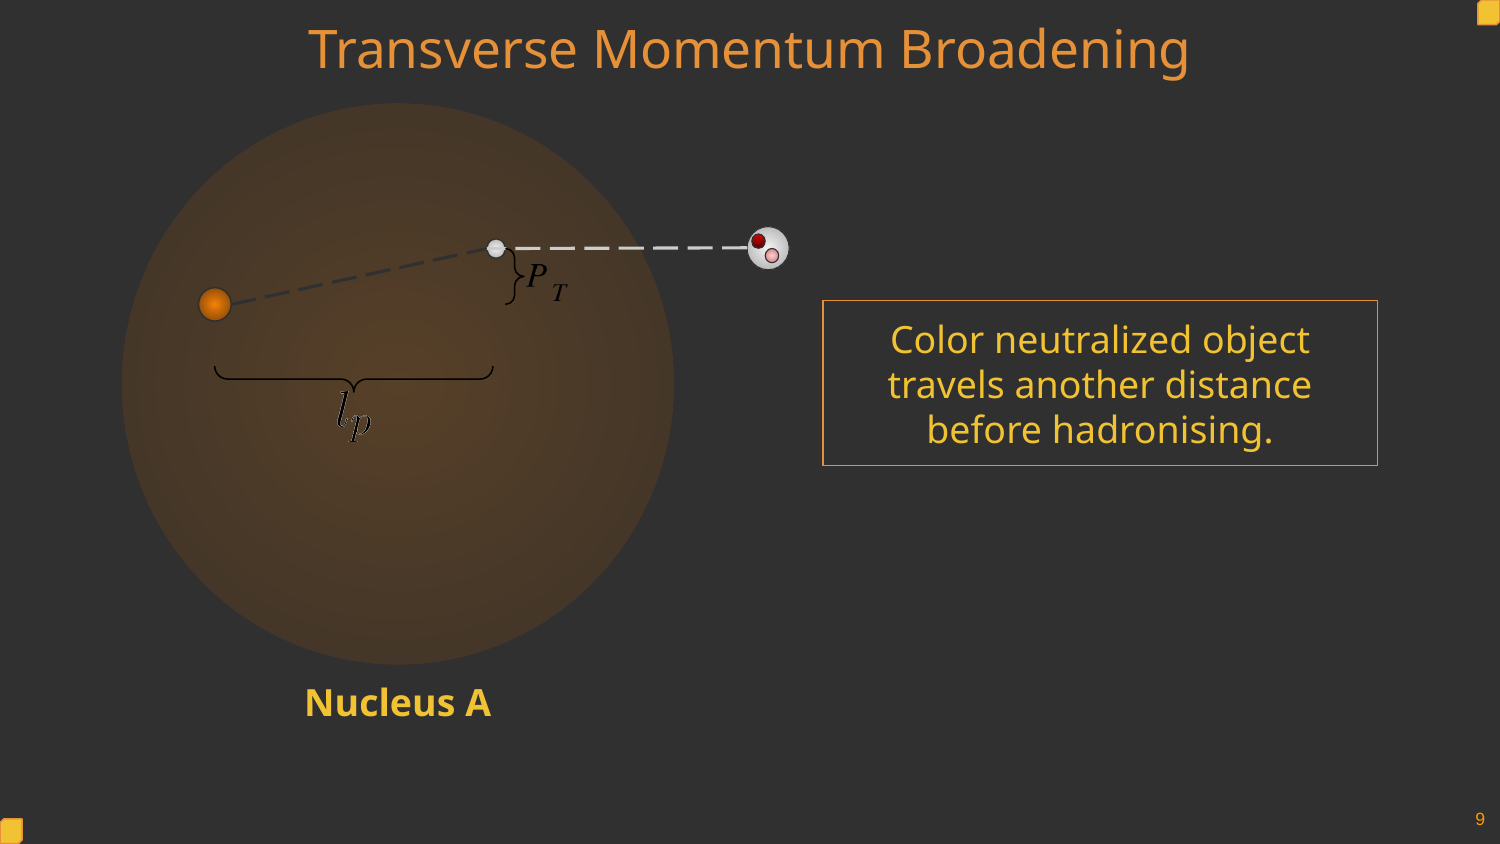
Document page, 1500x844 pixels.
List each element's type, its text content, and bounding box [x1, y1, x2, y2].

slide_number <number> [1437, 792, 1500, 844]
text_box [747, 226, 790, 270]
title Transverse Momentum Broadening [51, 0, 1449, 94]
text_box [122, 103, 674, 664]
text_box Color neutralized object travels another distance before hadronising. [822, 300, 1378, 466]
picture [526, 264, 568, 301]
picture [337, 391, 371, 442]
text_box Nucleus A [268, 664, 527, 740]
